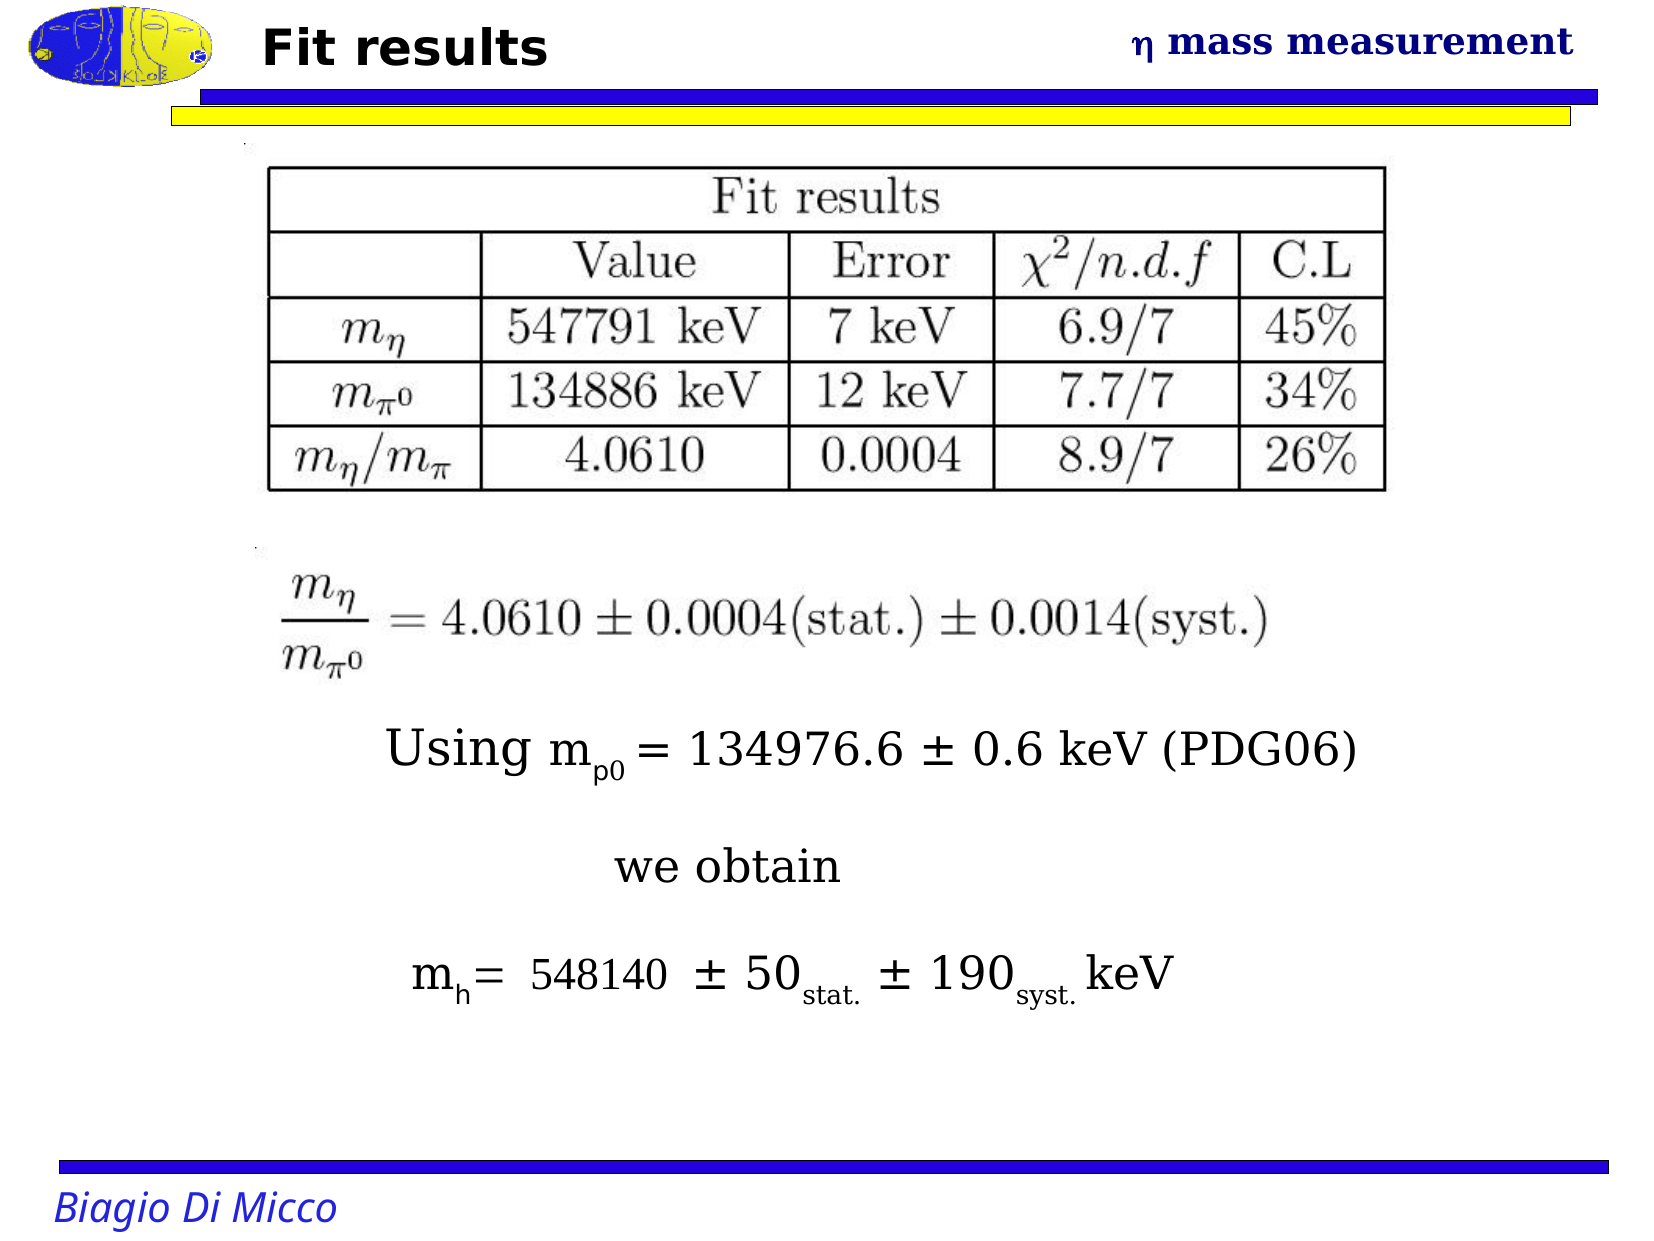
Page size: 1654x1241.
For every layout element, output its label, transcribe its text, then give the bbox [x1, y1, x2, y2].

picture [255, 547, 1281, 704]
text_box Using mp0 = 134976.6 ± 0.6 keV (PDG06) we obtain mh= 548140 ± 50stat. ± 190syst. keV [48, 719, 1606, 1015]
text_box Fit results [261, 18, 1116, 78]
picture [244, 143, 1410, 517]
picture [20, 2, 220, 89]
